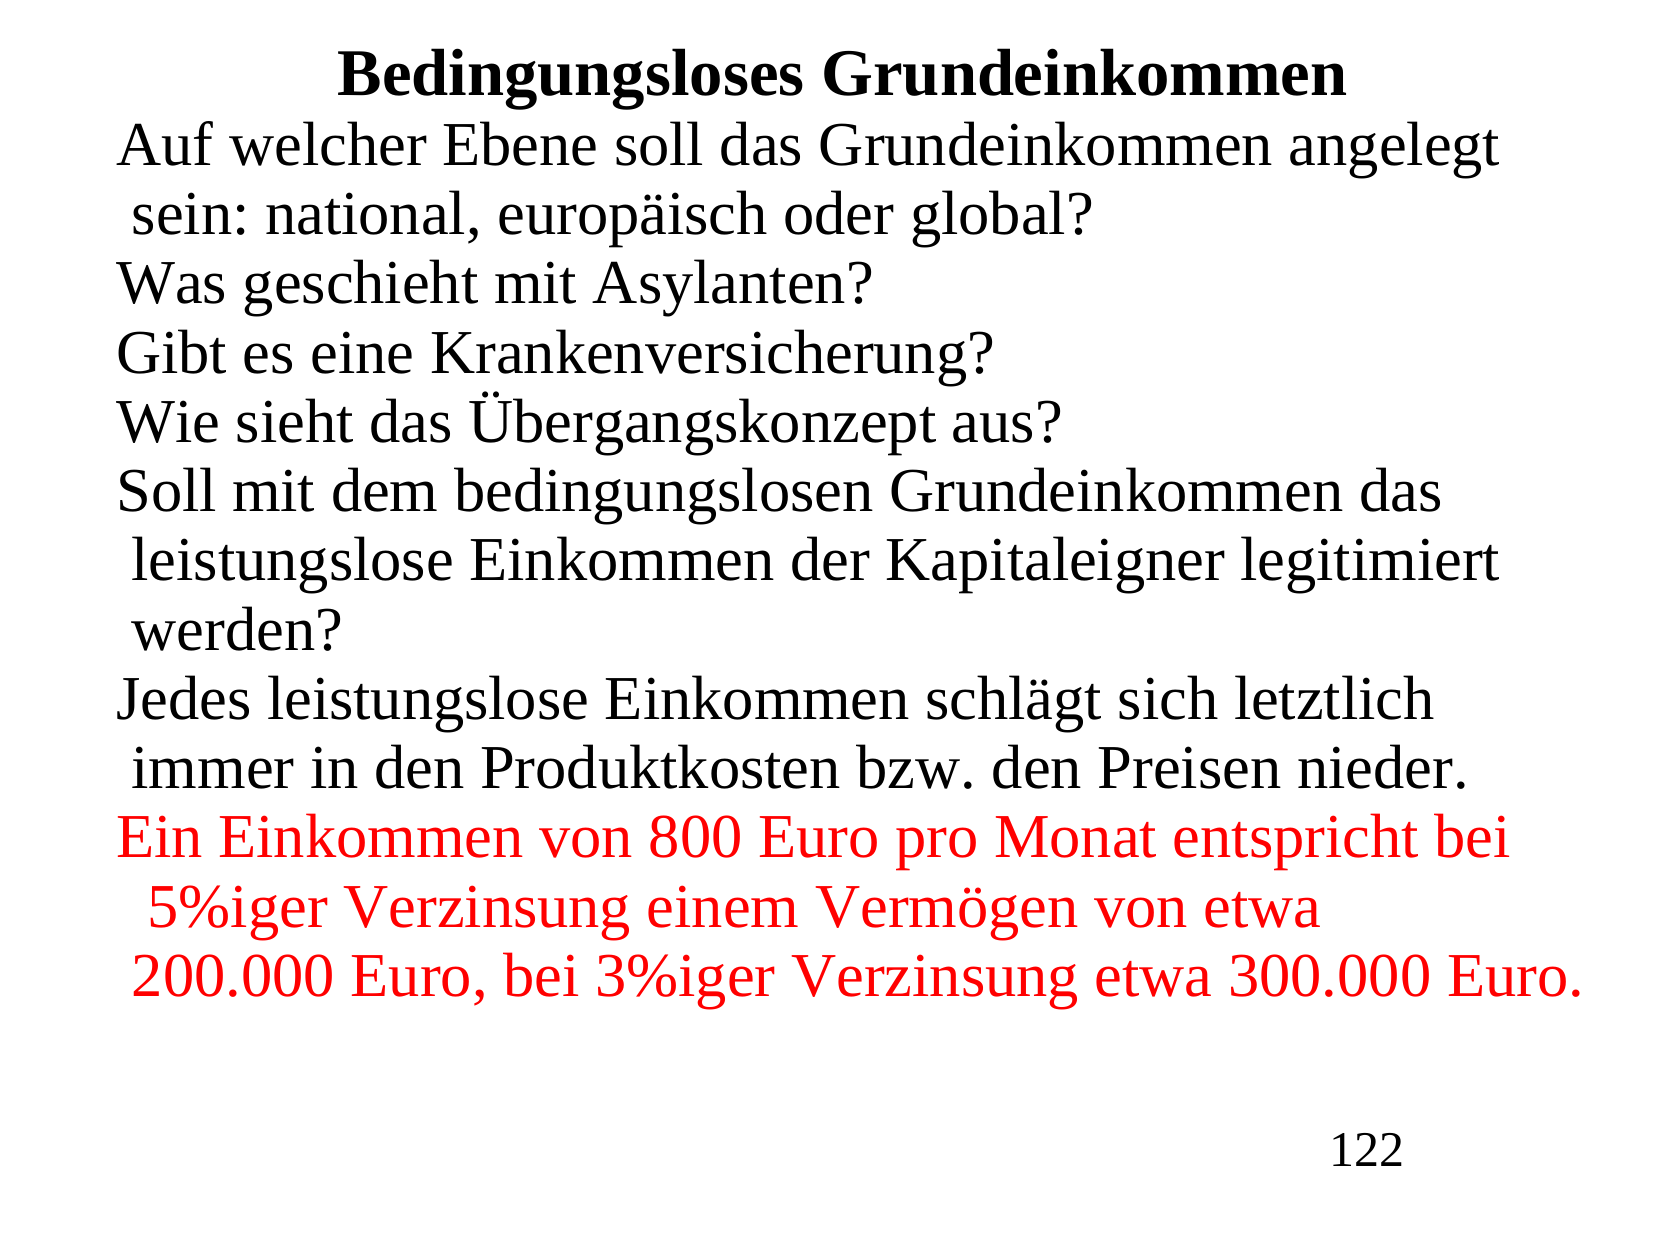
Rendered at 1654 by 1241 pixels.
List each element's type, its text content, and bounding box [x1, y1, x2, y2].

text_box Bedingungsloses Grundeinkommen Auf welcher Ebene soll das Grundeinkommen angelegt sein: national, europäisch oder global? Was geschieht mit Asylanten? Gibt es eine Krankenversicherung? Wie sieht das Übergangskonzept aus? Soll mit dem bedingungslosen Grundeinkommen das leistungslose Einkommen der Kapitaleigner legitimiert werden? Jedes leistungslose Einkommen schlägt sich letztlich immer in den Produktkosten bzw. den Preisen nieder. Ein Einkommen von 800 Euro pro Monat entspricht bei 5%iger Verzinsung einem Vermögen von etwa 200.000 Euro, bei 3%iger Verzinsung etwa 300.000 Euro. [100, 35, 1601, 1203]
text_box <Nummer> [1329, 1122, 1565, 1183]
